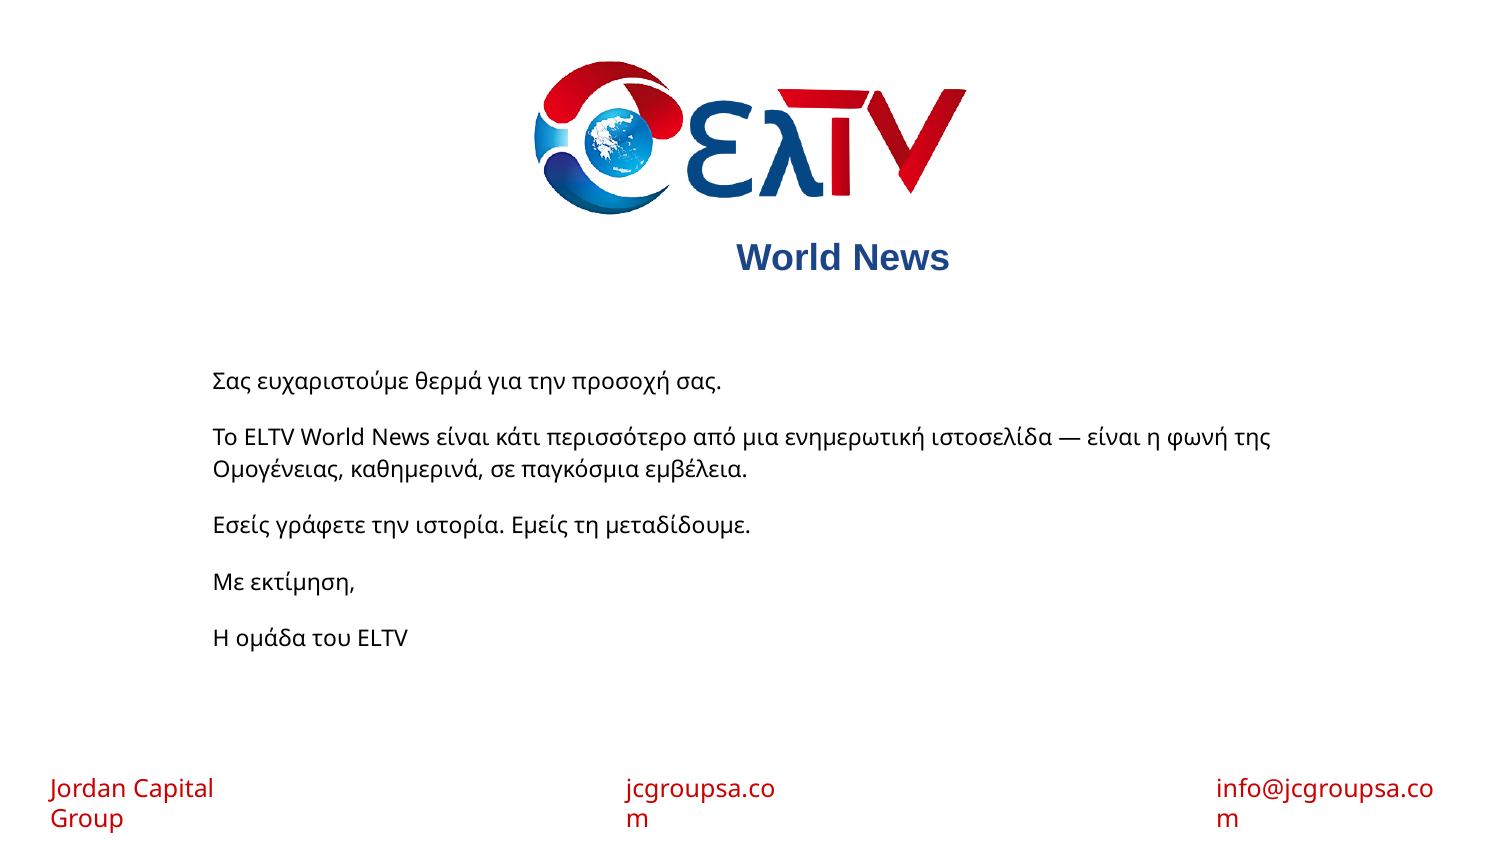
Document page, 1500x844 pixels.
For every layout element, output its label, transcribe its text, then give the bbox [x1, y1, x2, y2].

picture [533, 59, 967, 218]
text_box Jordan Capital Group [35, 757, 305, 844]
text_box info@jcgroupsa.com [1201, 757, 1471, 844]
text_box jcgroupsa.com [610, 757, 806, 844]
text_box Σας ευχαριστούμε θερμά για την προσοχή σας. Το ELTV World News είναι κάτι περισσότερο από μια ενημερωτική ιστοσελίδα — είναι η φωνή της Ομογένειας, καθημερινά, σε παγκόσμια εμβέλεια. Εσείς γράφετε την ιστορία. Εμείς τη μεταδίδουμε. Με εκτίμηση, Η ομάδα του ELTV [197, 347, 1291, 667]
text_box World News [721, 217, 967, 293]
